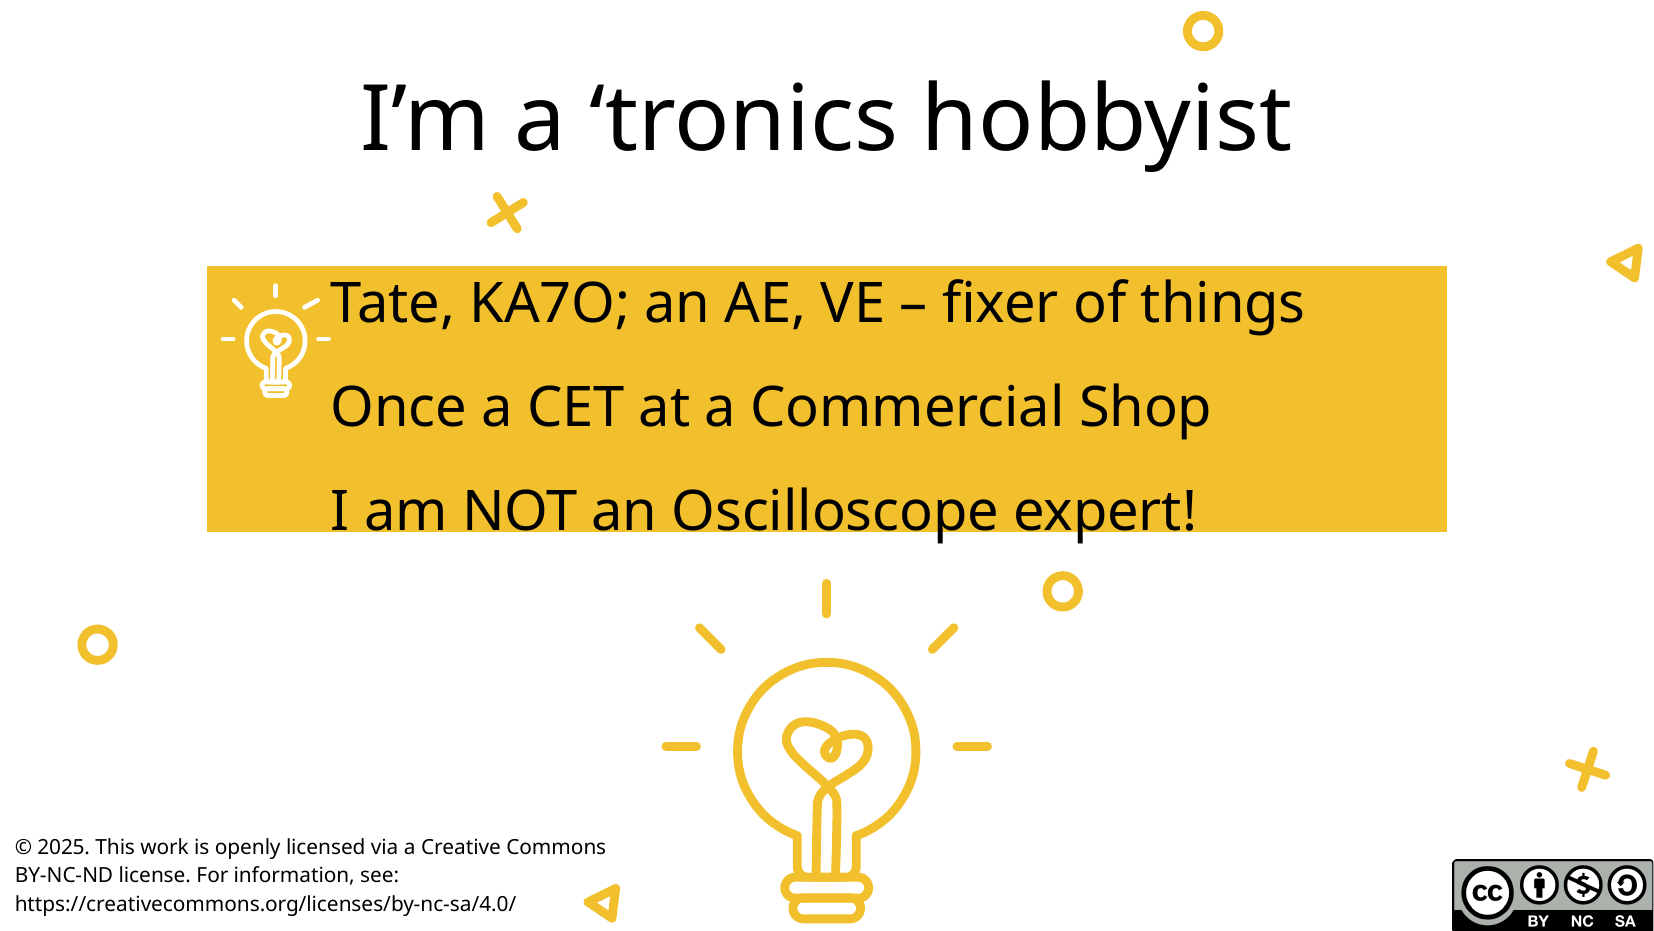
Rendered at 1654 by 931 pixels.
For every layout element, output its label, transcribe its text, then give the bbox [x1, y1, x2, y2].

text_box © 2025. This work is openly licensed via a Creative Commons BY-NC-ND license. For information, see: https://creativecommons.org/licenses/by-nc-sa/4.0/ [0, 825, 638, 925]
list Tate, KA7O; an AE, VE – fixer of things Once a CET at a Commercial Shop I am NOT an Oscilloscope expert! [262, 262, 1409, 548]
title I’m a ‘tronics hobbyist [82, 37, 1571, 193]
picture [1452, 859, 1654, 931]
